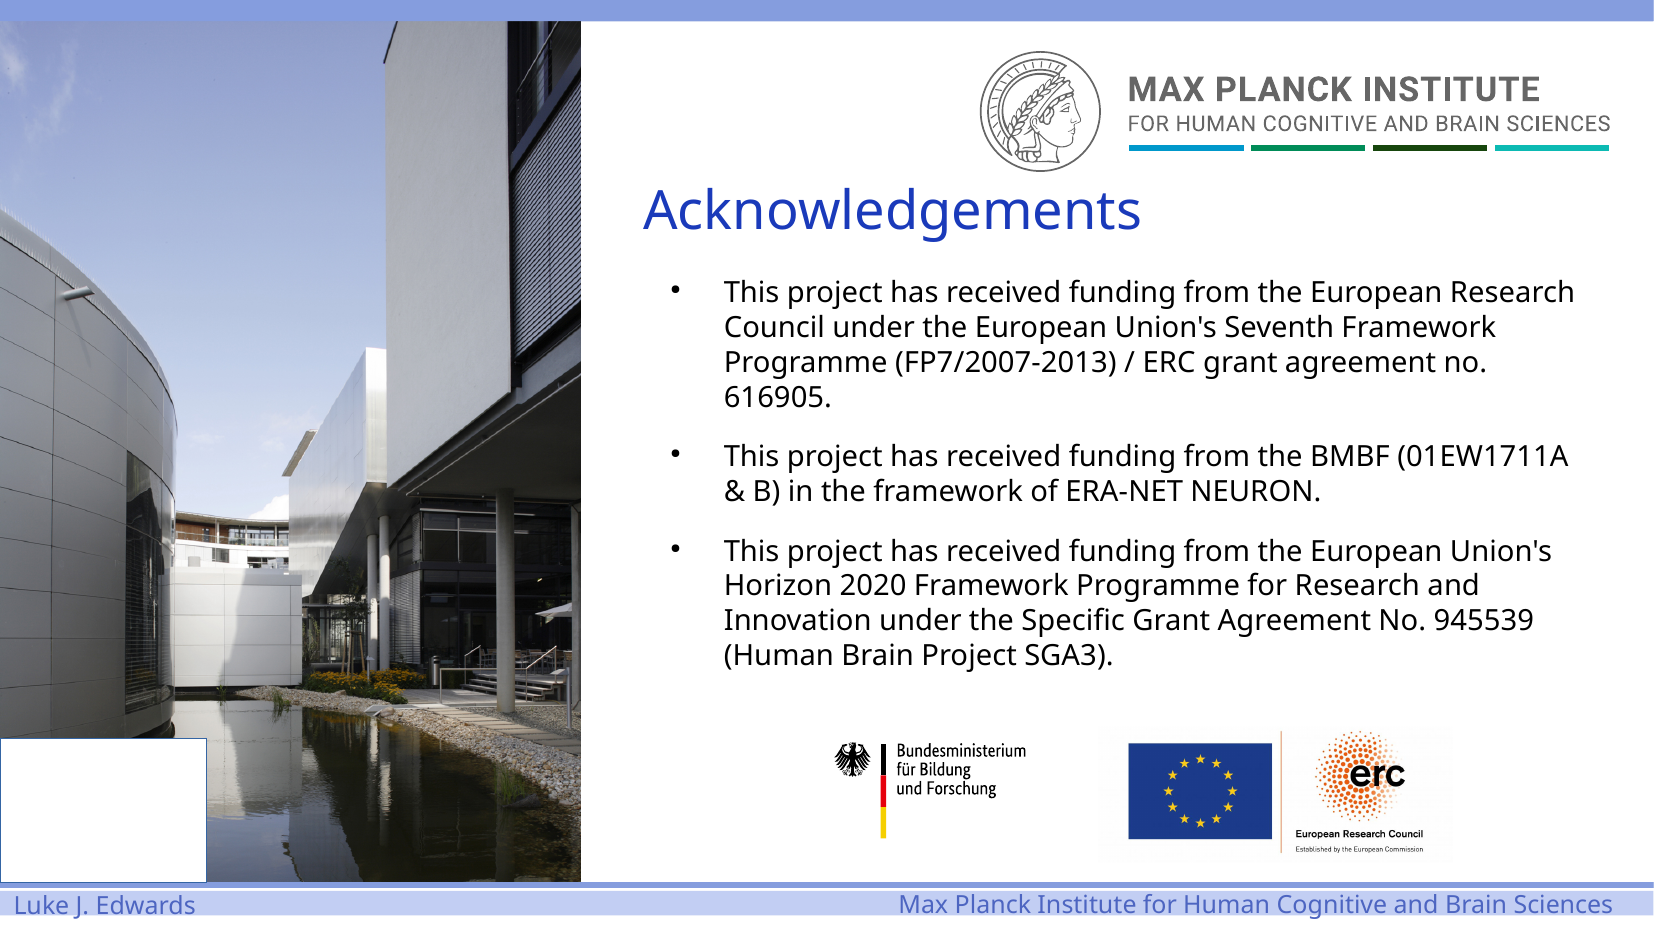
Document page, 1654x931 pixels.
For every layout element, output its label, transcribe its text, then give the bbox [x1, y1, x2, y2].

picture [0, 22, 581, 882]
text_box Acknowledgements [628, 167, 1443, 266]
list This project has received funding from the European Research Council under the European Union's Seventh Framework Programme (FP7/2007-2013) / ERC grant agreement no. 616905. This project has received funding from the BMBF (01EW1711A & B) in the framework of ERA-NET NEURON. This project has received funding from the European Union's Horizon 2020 Framework Programme for Research and Innovation under the Specific Grant Agreement No. 945539 (Human Brain Project SGA3). [637, 265, 1595, 709]
picture [797, 708, 1063, 874]
picture [1098, 726, 1453, 863]
